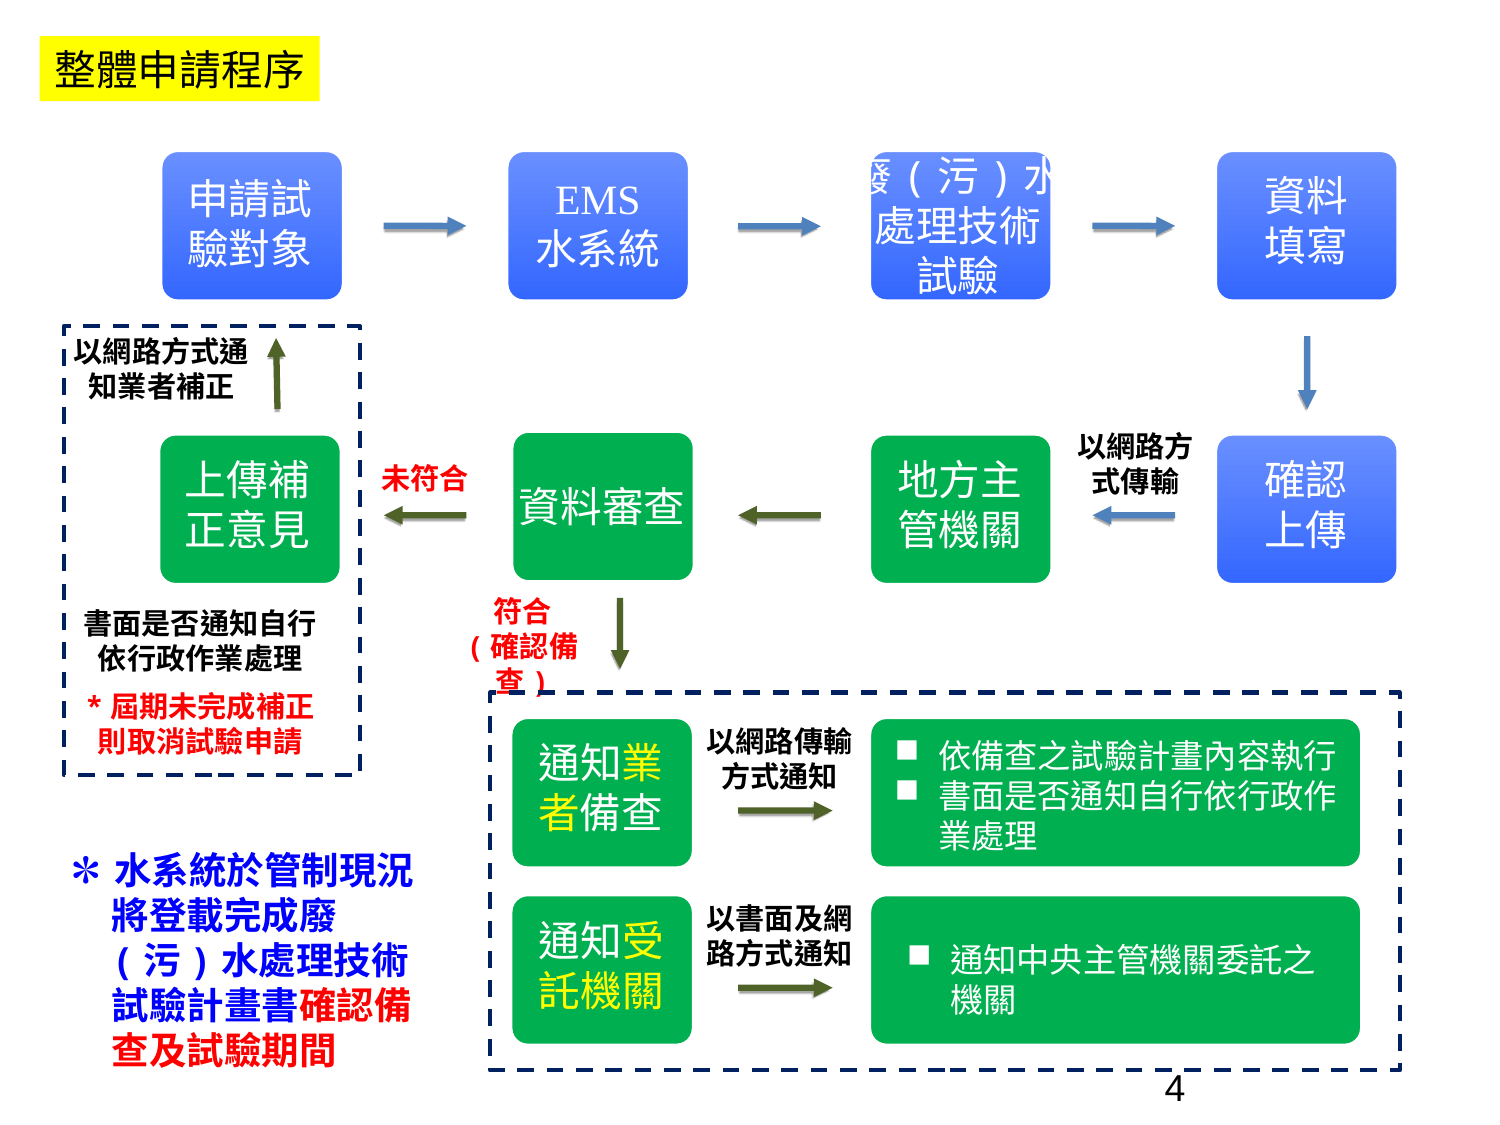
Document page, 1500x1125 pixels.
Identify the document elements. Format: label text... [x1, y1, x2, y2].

text_box 通知業 者備查 [523, 729, 679, 845]
text_box ✽水系統於管制現況將登載完成廢(污)水處理技術試驗計畫書確認備查及試驗期間 [53, 839, 446, 1125]
text_box *屆期未完成補正則取消試驗申請 [63, 680, 337, 766]
text_box 依備查之試驗計畫內容執行 書面是否通知自行依行政作業處理 [879, 727, 1364, 903]
text_box 廢(污)水 處理技術 試驗 [835, 142, 1081, 308]
text_box 資料審查 [503, 473, 701, 539]
text_box 上傳補 正意見 [169, 446, 325, 562]
text_box [1213, 432, 1400, 587]
text_box 整體申請程序 [39, 36, 320, 102]
text_box [509, 893, 695, 1047]
text_box 以書面及網路方式通知 [690, 893, 868, 978]
text_box [510, 429, 696, 473]
text_box 以網路方式傳輸 [1057, 420, 1214, 506]
text_box 確認 上傳 [1249, 446, 1363, 562]
text_box [157, 432, 343, 587]
text_box EMS 水系統 [520, 165, 676, 280]
text_box [868, 715, 1362, 868]
text_box 通知受 託機關 [523, 906, 679, 1022]
text_box [510, 539, 696, 584]
text_box [505, 148, 691, 303]
text_box 以網路傳輸方式通知 [690, 715, 868, 801]
text_box 地方主 管機關 [882, 446, 1038, 562]
text_box [868, 893, 1364, 1047]
text_box 以網路方式通知業者補正 [53, 326, 271, 411]
text_box <編號> [1149, 1056, 1500, 1117]
text_box [159, 148, 345, 303]
text_box 資料 填寫 [1249, 162, 1363, 278]
text_box [867, 432, 1054, 587]
text_box [509, 715, 695, 870]
text_box 未符合 [360, 452, 490, 503]
text_box 通知中央主管機關委託之機關 [891, 932, 1341, 1027]
text_box 書面是否通知自行依行政作業處理 [63, 597, 337, 680]
text_box 申請試 驗對象 [172, 165, 328, 280]
text_box 符合 (確認備查) [425, 586, 620, 706]
text_box [1213, 148, 1400, 303]
